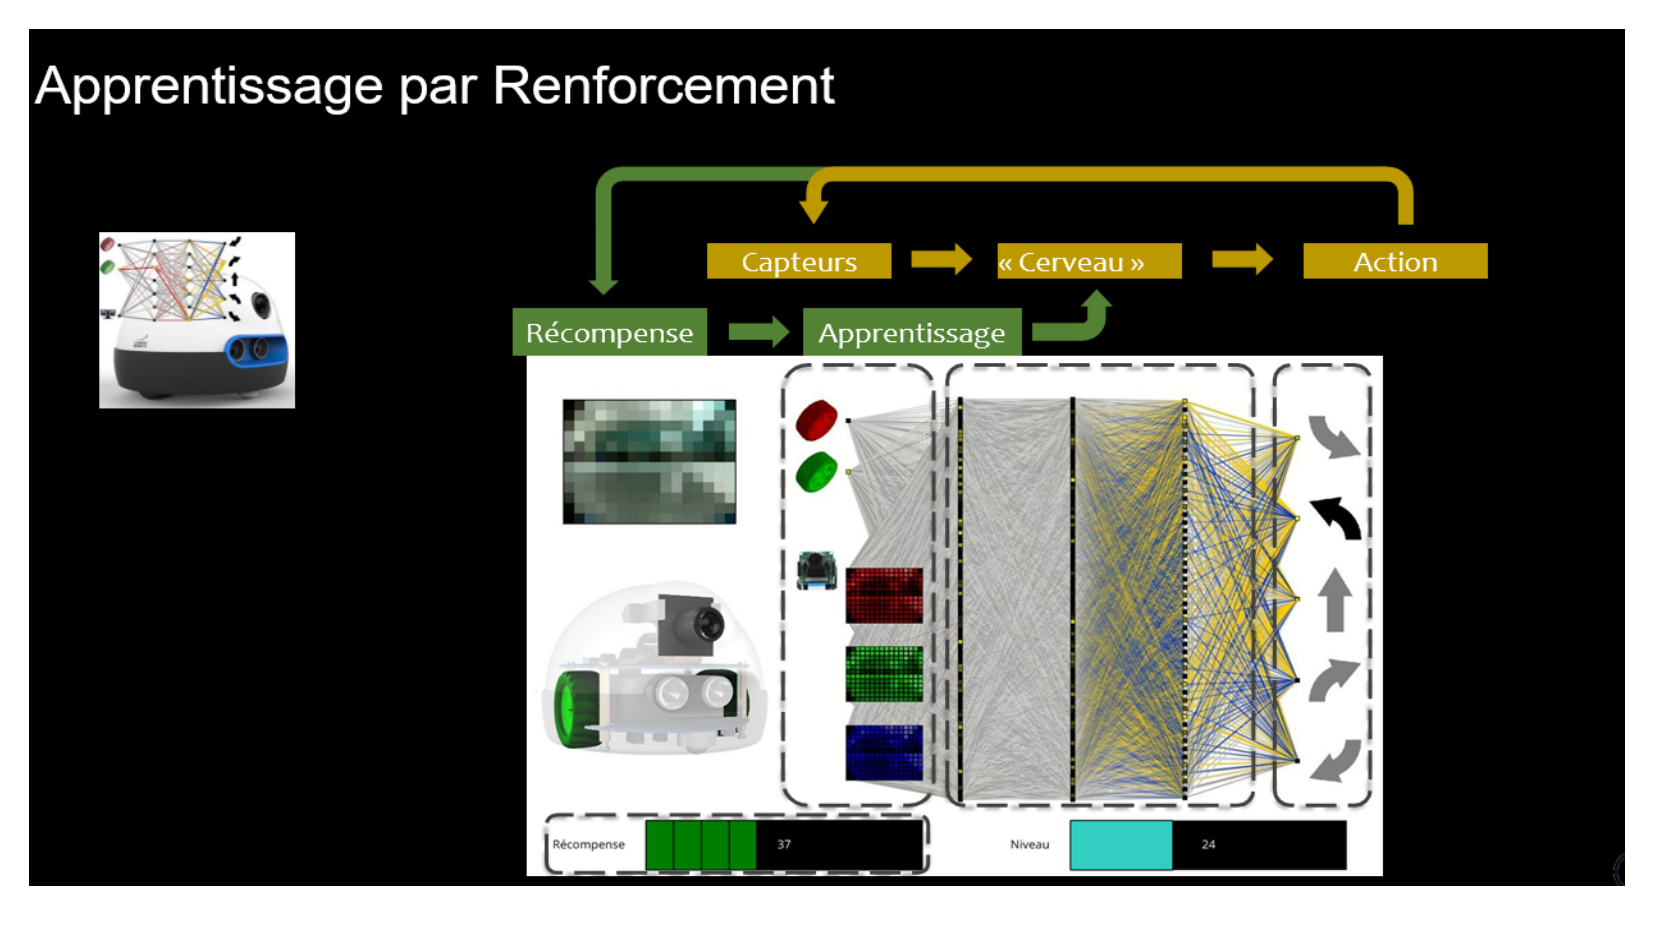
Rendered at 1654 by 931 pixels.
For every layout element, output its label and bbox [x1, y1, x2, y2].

picture [29, 29, 1625, 886]
